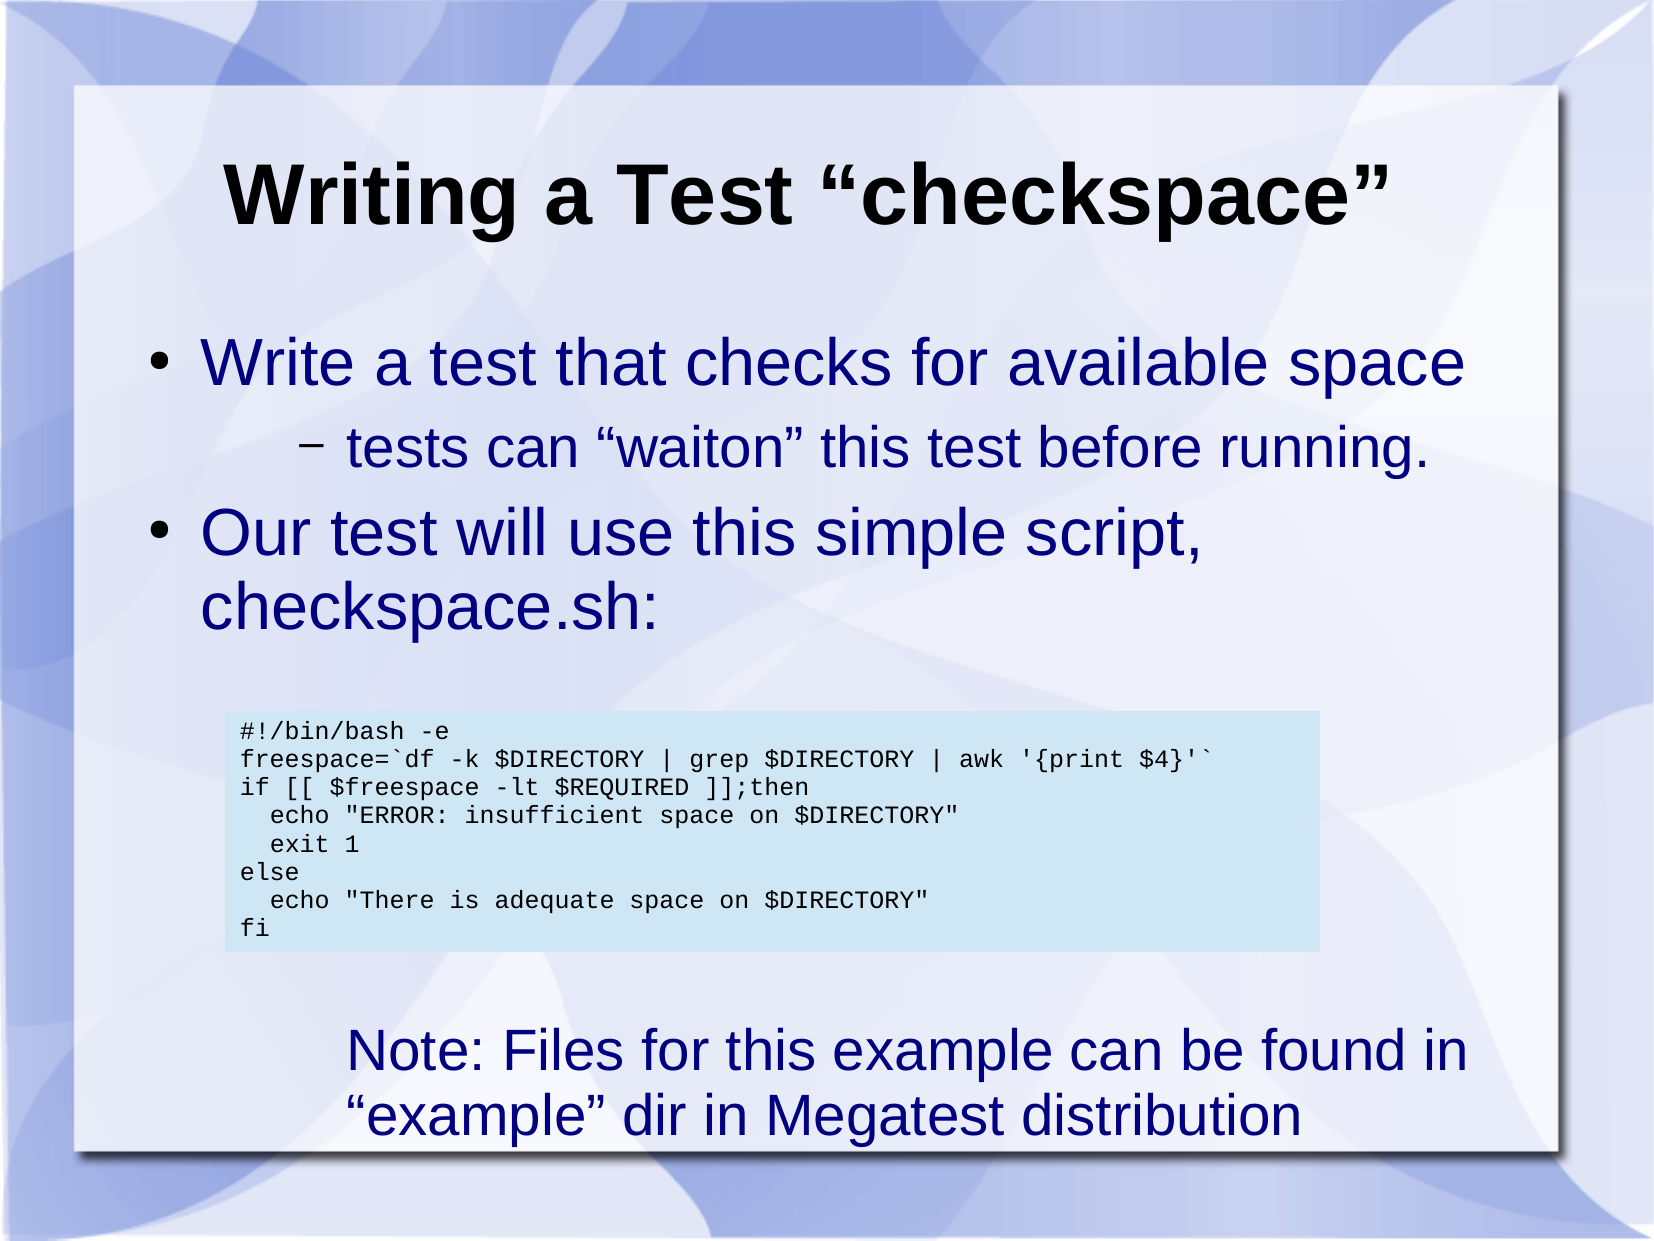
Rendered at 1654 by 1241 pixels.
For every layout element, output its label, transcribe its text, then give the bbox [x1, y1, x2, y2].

title Writing a Test “checkspace” [82, 98, 1536, 291]
list Write a test that checks for available space tests can “waiton” this test before running. Our test will use this simple script, checkspace.sh: Note: Files for this example can be found in “example” dir in Megatest distribution [129, 324, 1489, 1148]
table_header #!/bin/bash -e freespace=`df -k $DIRECTORY | grep $DIRECTORY | awk '{print $4}'` if [[ $freespace -lt $REQUIRED ]];then echo "ERROR: insufficient space on $DIRECTORY" exit 1 else echo "There is adequate space on $DIRECTORY" fi [225, 711, 1320, 952]
picture [0, 0, 1654, 1241]
